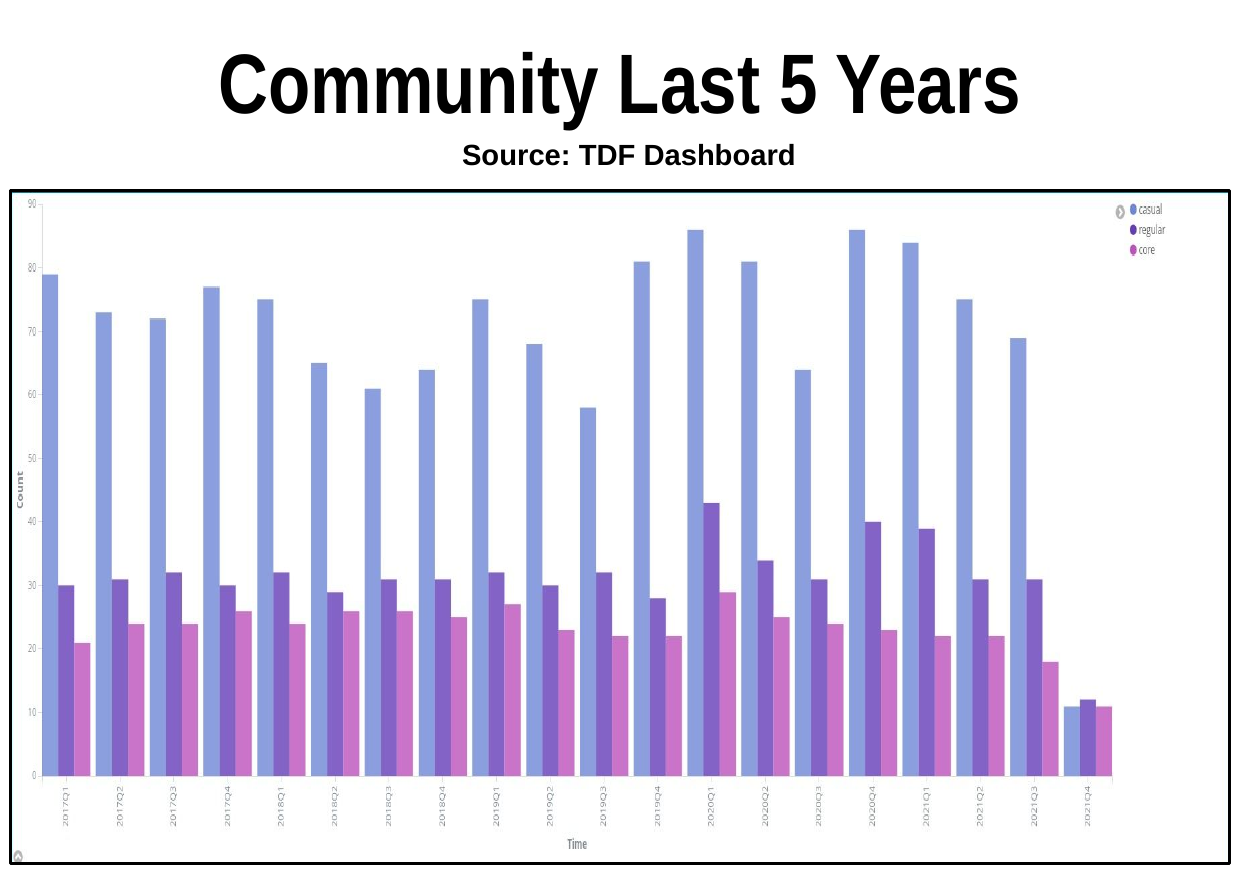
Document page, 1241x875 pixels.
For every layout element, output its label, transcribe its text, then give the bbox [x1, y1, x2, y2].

title Community Last 5 Years [11, 12, 1229, 155]
text_box Source: TDF Dashboard [447, 131, 812, 185]
picture [11, 192, 1229, 863]
